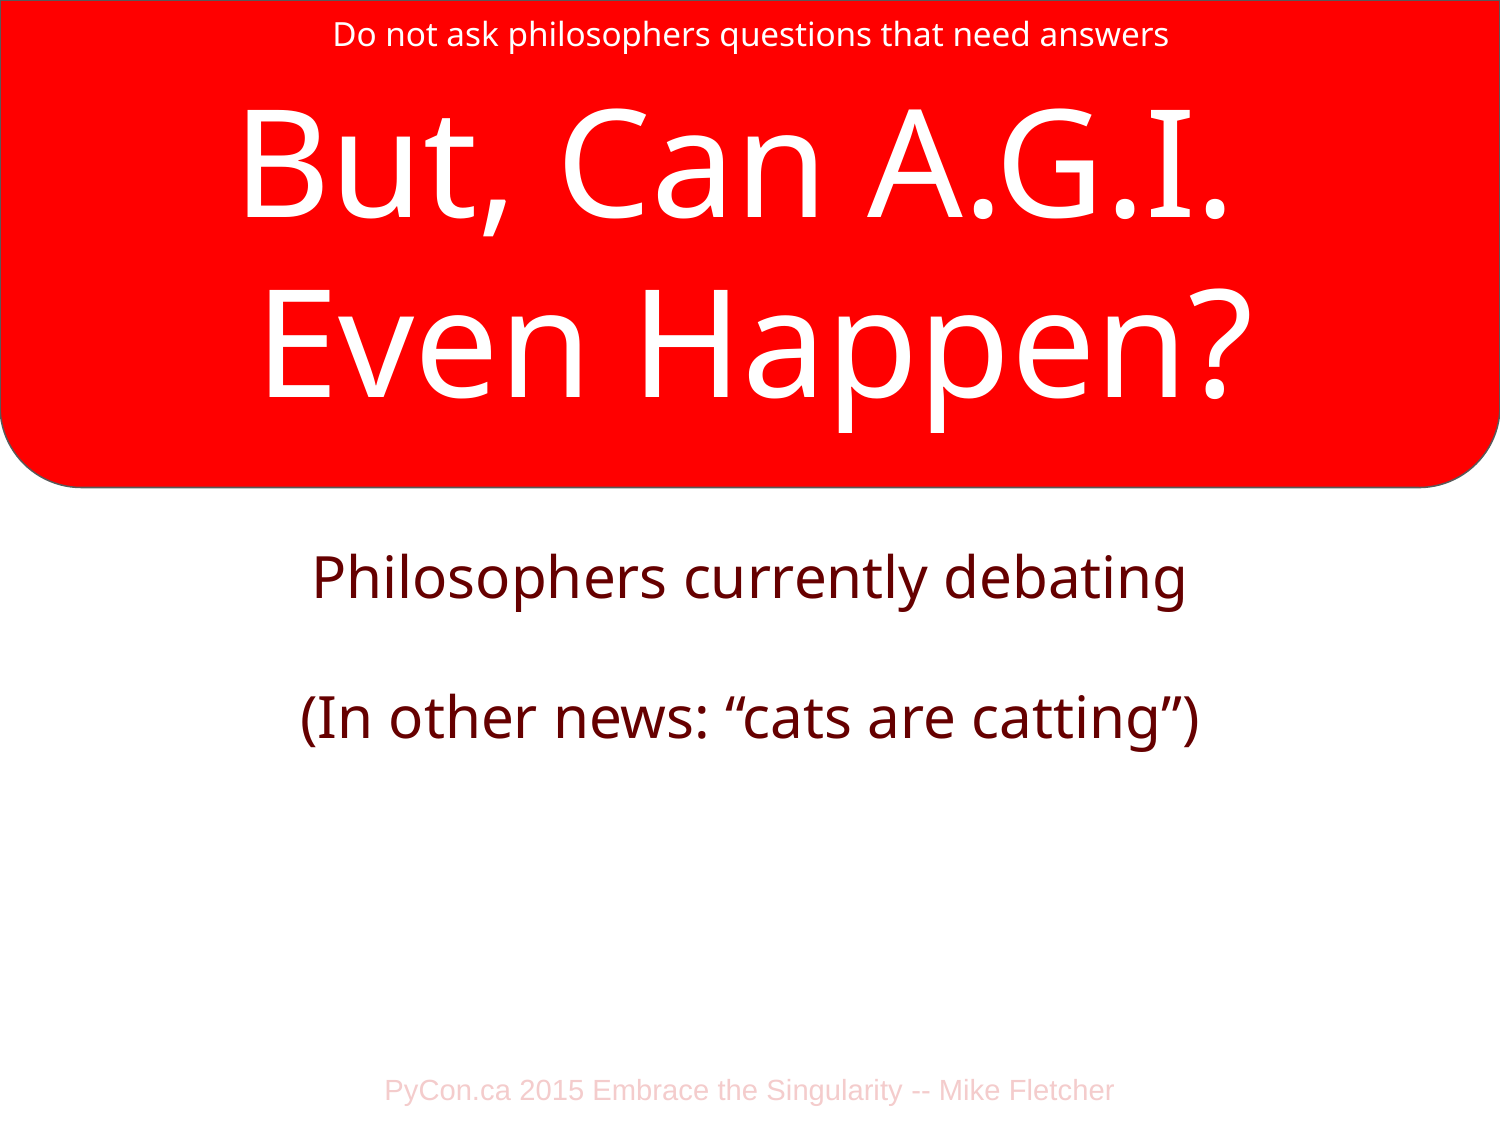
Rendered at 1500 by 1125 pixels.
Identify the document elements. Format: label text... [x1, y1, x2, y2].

title But, Can A.G.I. Even Happen? [28, 65, 1480, 488]
subtitle Philosophers currently debating (In other news: “cats are catting”) [0, 525, 1500, 1107]
subtitle Do not ask philosophers questions that need answers [1, 0, 1500, 65]
